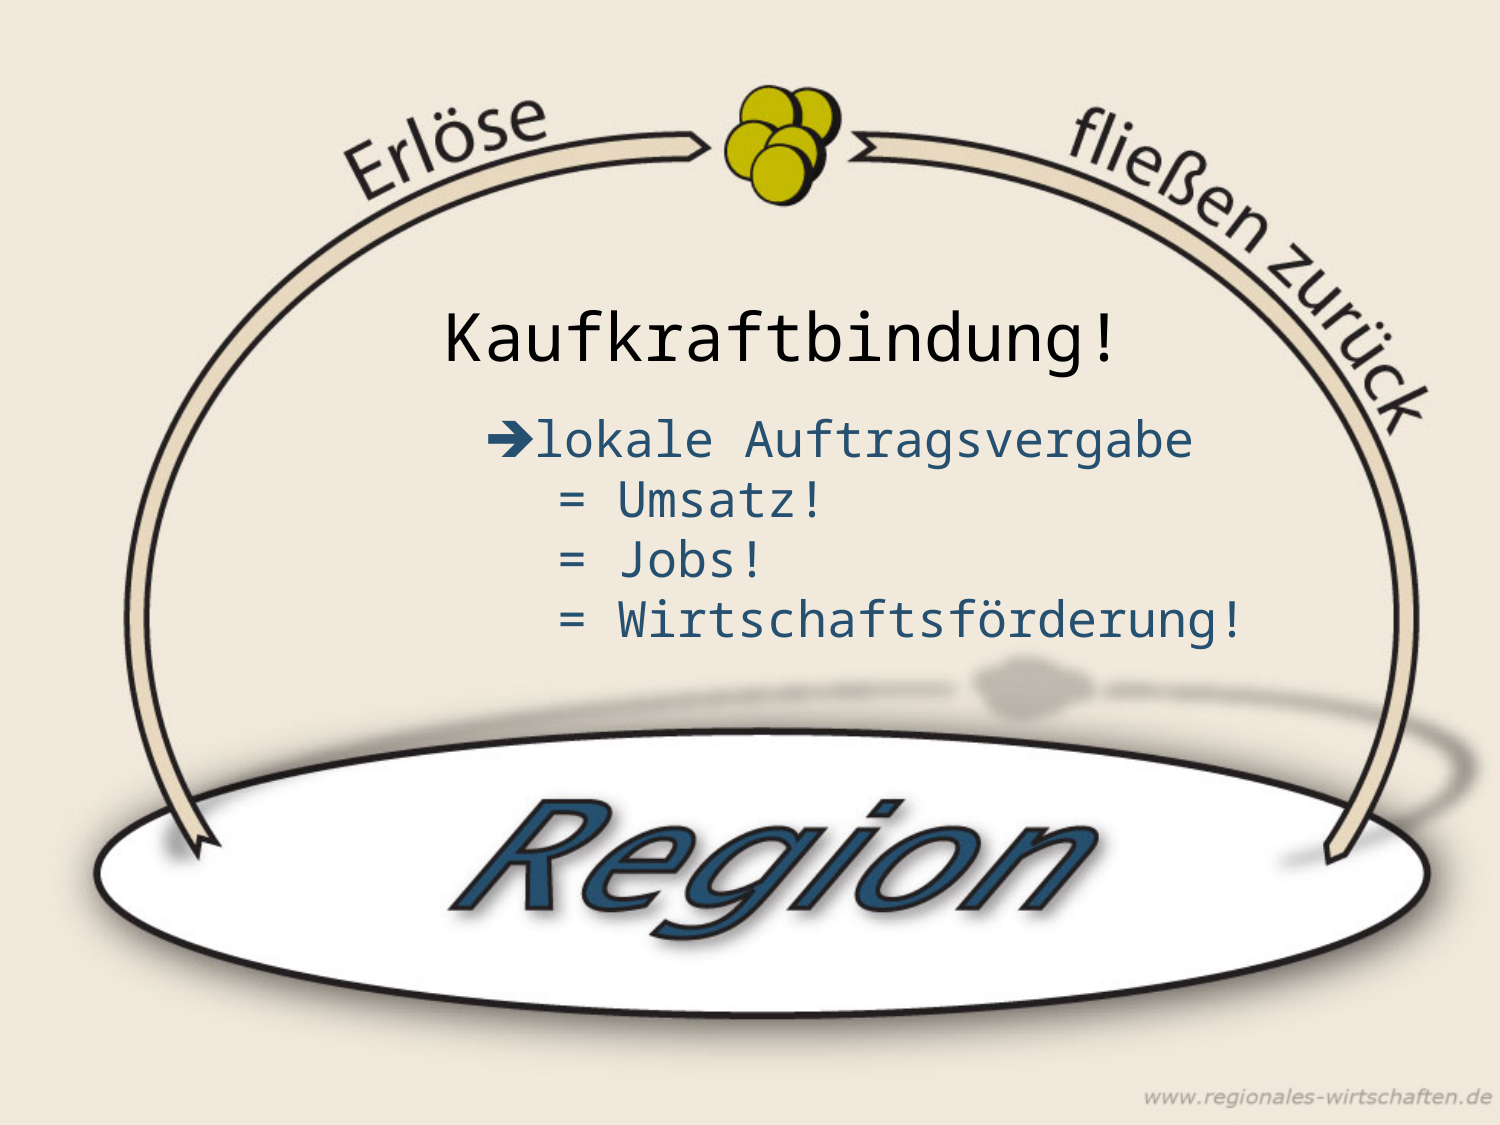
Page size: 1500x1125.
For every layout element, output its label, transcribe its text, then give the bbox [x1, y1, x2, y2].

text_box lokale Auftragsvergabe = Umsatz! = Jobs! = Wirtschaftsförderung! [469, 399, 1263, 656]
text_box Kaufkraftbindung! [429, 287, 1140, 383]
picture [0, 0, 1500, 1125]
